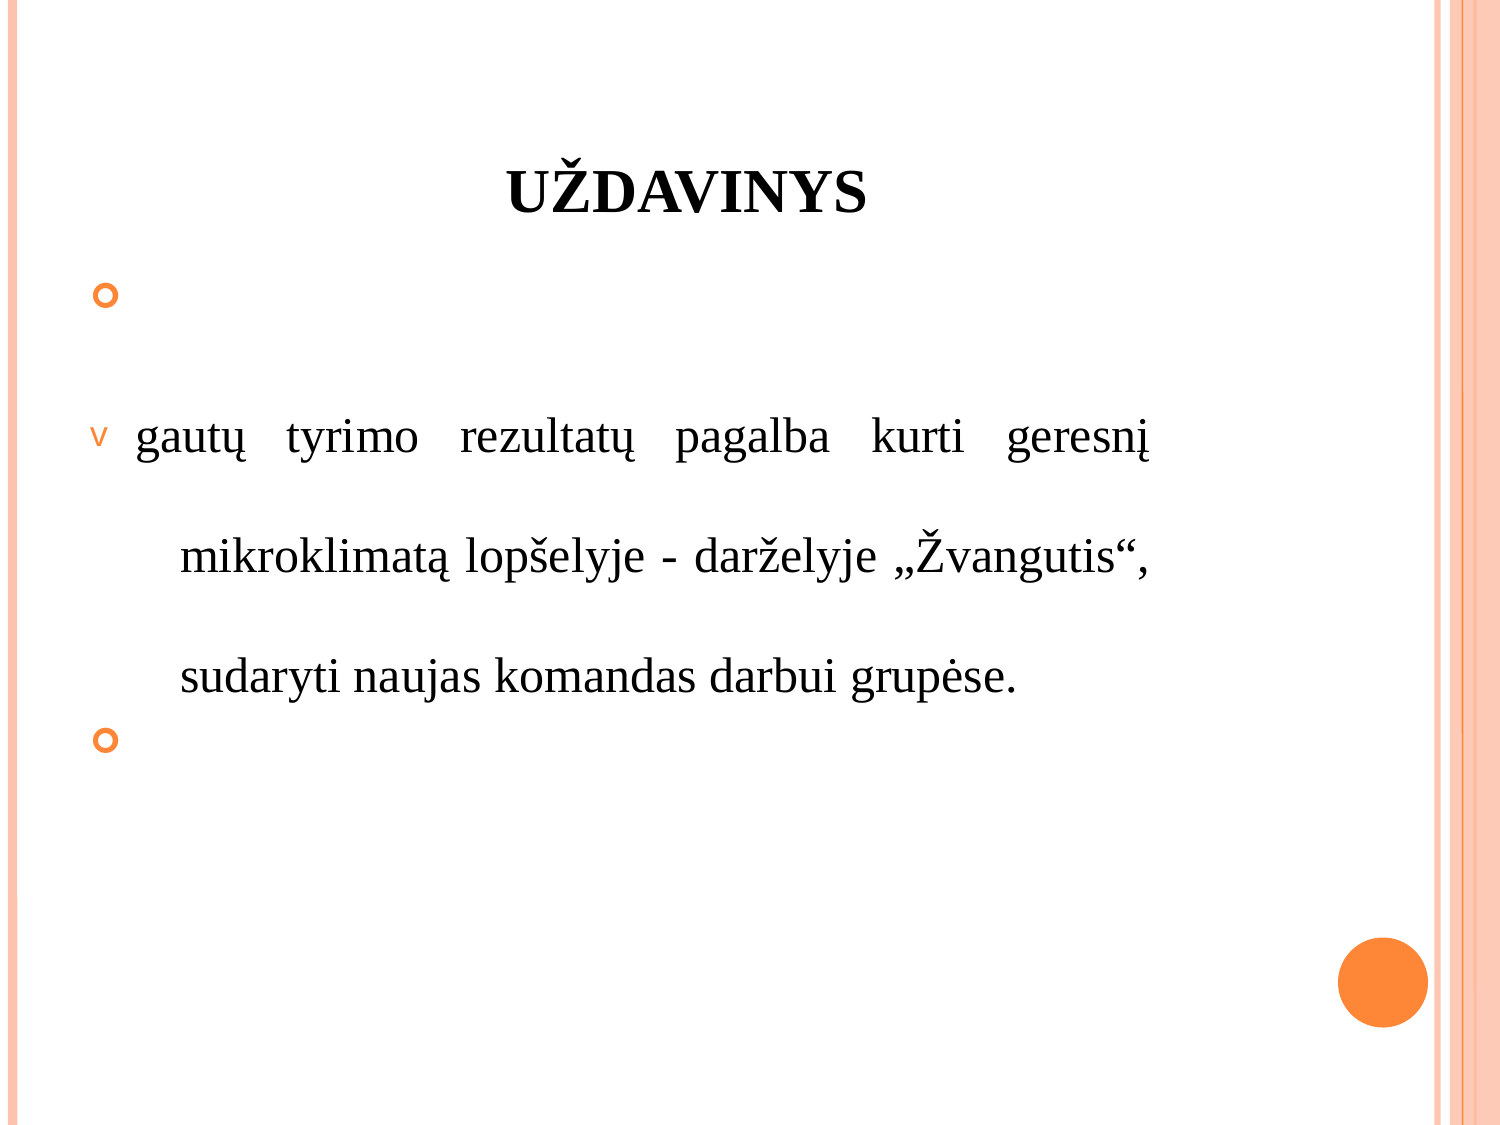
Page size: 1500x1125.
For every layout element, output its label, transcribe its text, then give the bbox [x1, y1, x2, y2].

title UŽDAVINYS [75, 45, 1300, 233]
list gautų tyrimo rezultatų pagalba kurti geresnį mikroklimatą lopšelyje - darželyje „Žvangutis“, sudaryti naujas komandas darbui grupėse. [75, 262, 1300, 1062]
